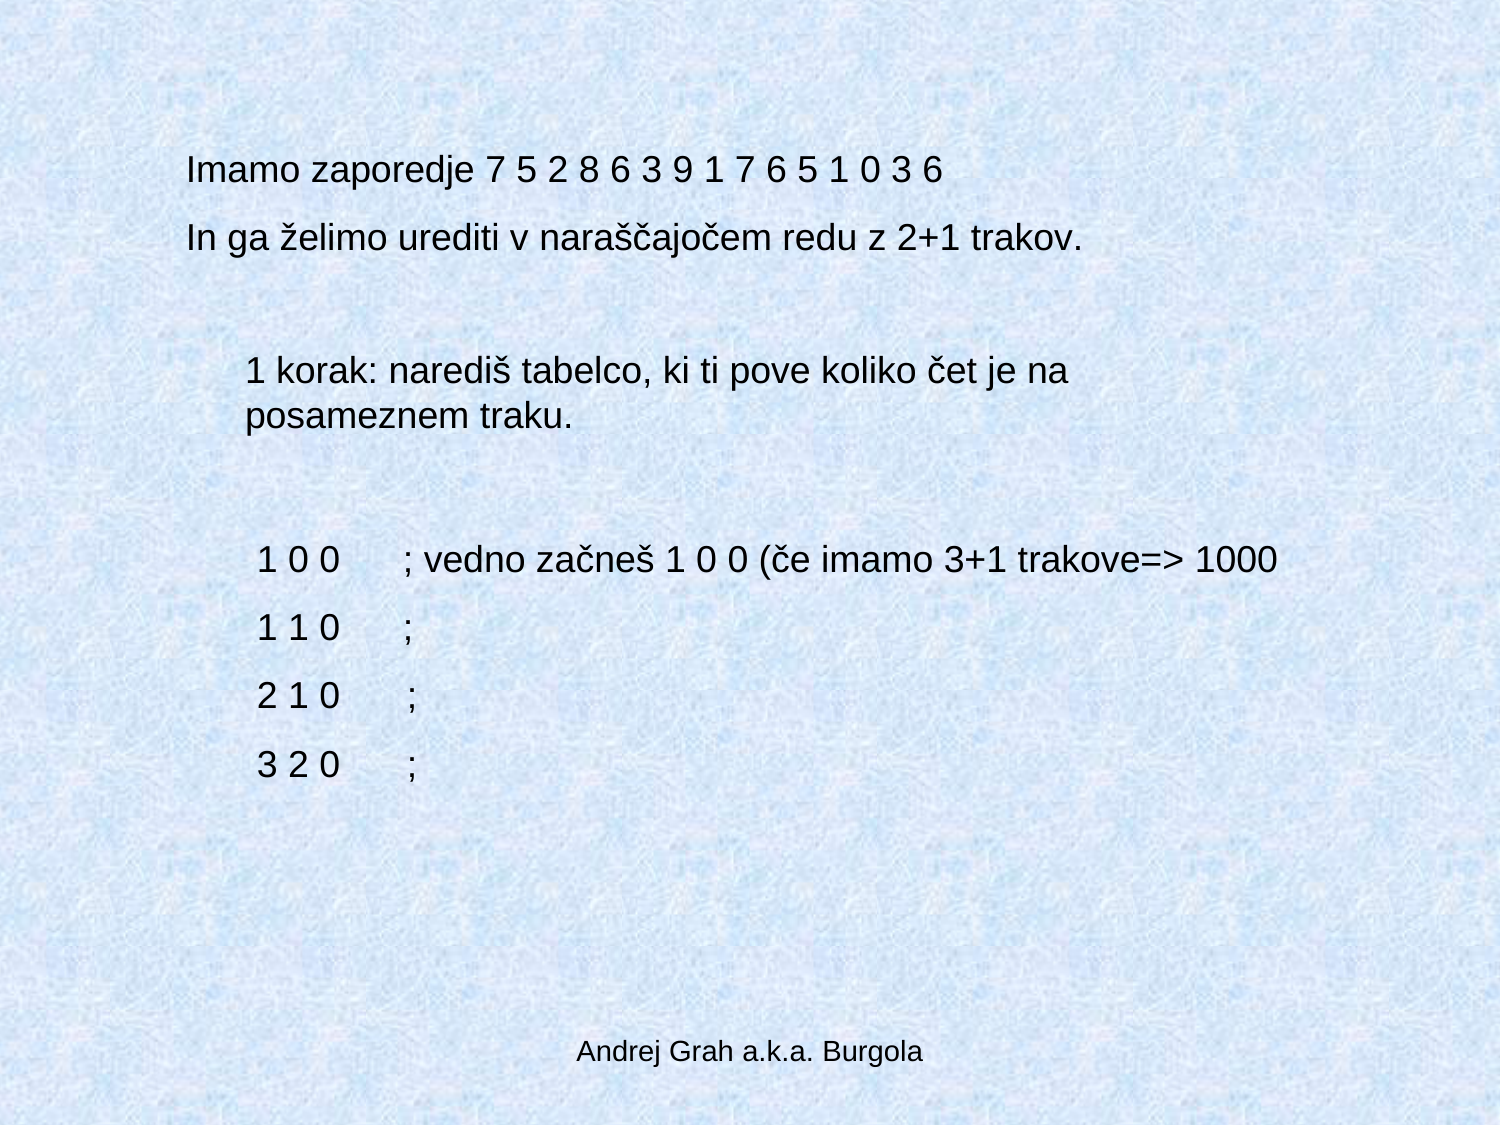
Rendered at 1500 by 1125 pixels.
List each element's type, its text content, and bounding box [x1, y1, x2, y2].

text_box Imamo zaporedje 7 5 2 8 6 3 9 1 7 6 5 1 0 3 6 In ga želimo urediti v naraščajočem redu z 2+1 trakov. [171, 137, 1223, 267]
text_box 1 korak: narediš tabelco, ki ti pove koliko čet je na posameznem traku. [230, 337, 1223, 444]
picture [0, 0, 1500, 1125]
text_box 1 0 0 ; vedno začneš 1 0 0 (če imamo 3+1 trakove=> 1000 1 1 0 ; 2 1 0 ; 3 2 0 ; [242, 527, 1400, 793]
text_box Andrej Grah a.k.a. Burgola [512, 1024, 988, 1103]
